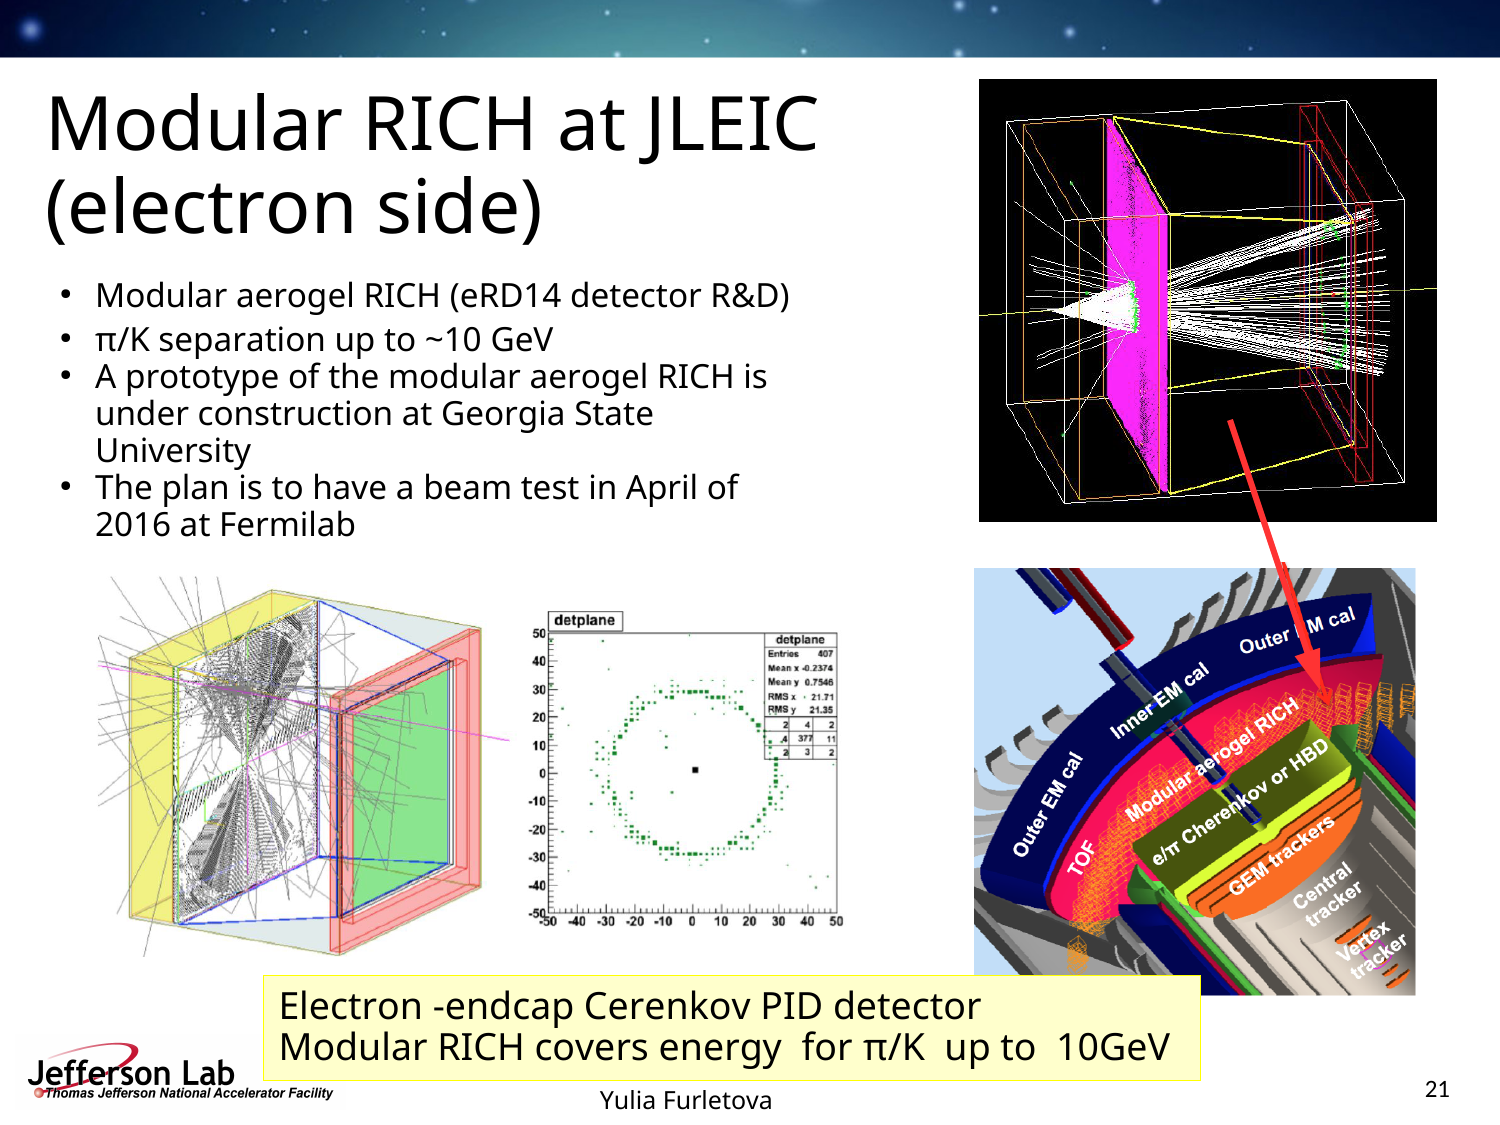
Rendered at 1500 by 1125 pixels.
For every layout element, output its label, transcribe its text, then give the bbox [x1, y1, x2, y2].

text_box Yulia Furletova [585, 1081, 789, 1123]
text_box Modular aerogel RICH (eRD14 detector R&D) π/K separation up to ~10 GeV A prototype of the modular aerogel RICH is under construction at Georgia State University The plan is to have a beam test in April of 2016 at Fermilab [45, 270, 819, 552]
text_box Modular RICH at JLEIC (electron side) [30, 75, 901, 259]
text_box Electron -endcap Cerenkov PID detector Modular RICH covers energy for π/K up to 10GeV [263, 975, 1201, 1081]
picture [0, 0, 1500, 1125]
